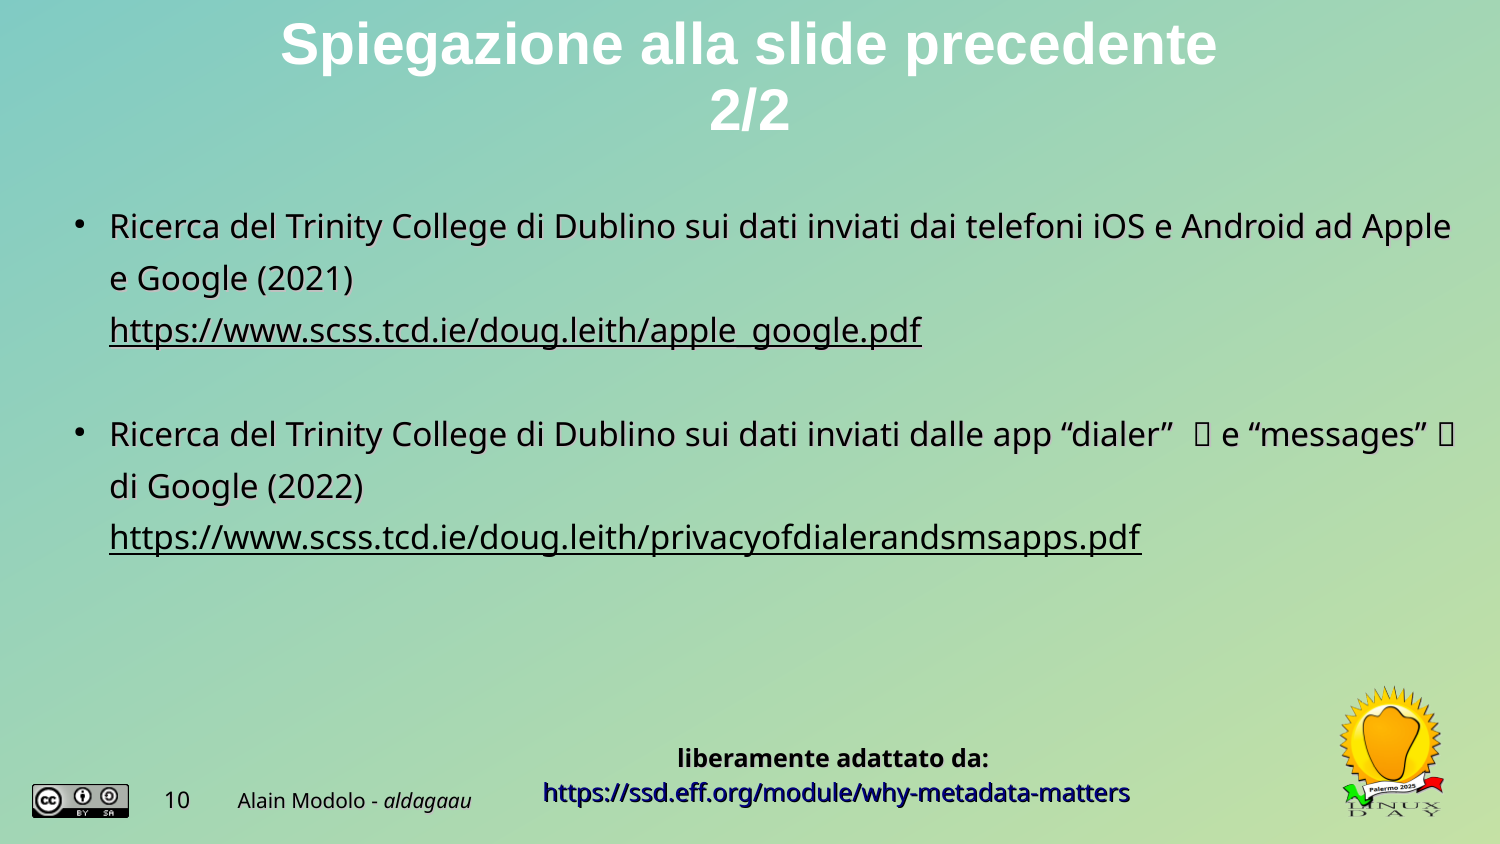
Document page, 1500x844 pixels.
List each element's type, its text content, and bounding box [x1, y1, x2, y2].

text_box liberamente adattato da: https://ssd.eff.org/module/why-metadata-matters [526, 732, 1147, 832]
picture [32, 784, 129, 818]
picture [1233, 670, 1500, 844]
title Spiegazione alla slide precedente 2/2 [261, 0, 1239, 158]
text_box Ricerca del Trinity College di Dublino sui dati inviati dai telefoni iOS e Android ad Apple e Google (2021) https://www.scss.tcd.ie/doug.leith/apple_google.pdf Ricerca del Trinity College di Dublino sui dati inviati dalle app “dialer” 📞 e “messages” 💬 di Google (2022) https://www.scss.tcd.ie/doug.leith/privacyofdialerandsmsapps.pdf [59, 188, 1477, 704]
